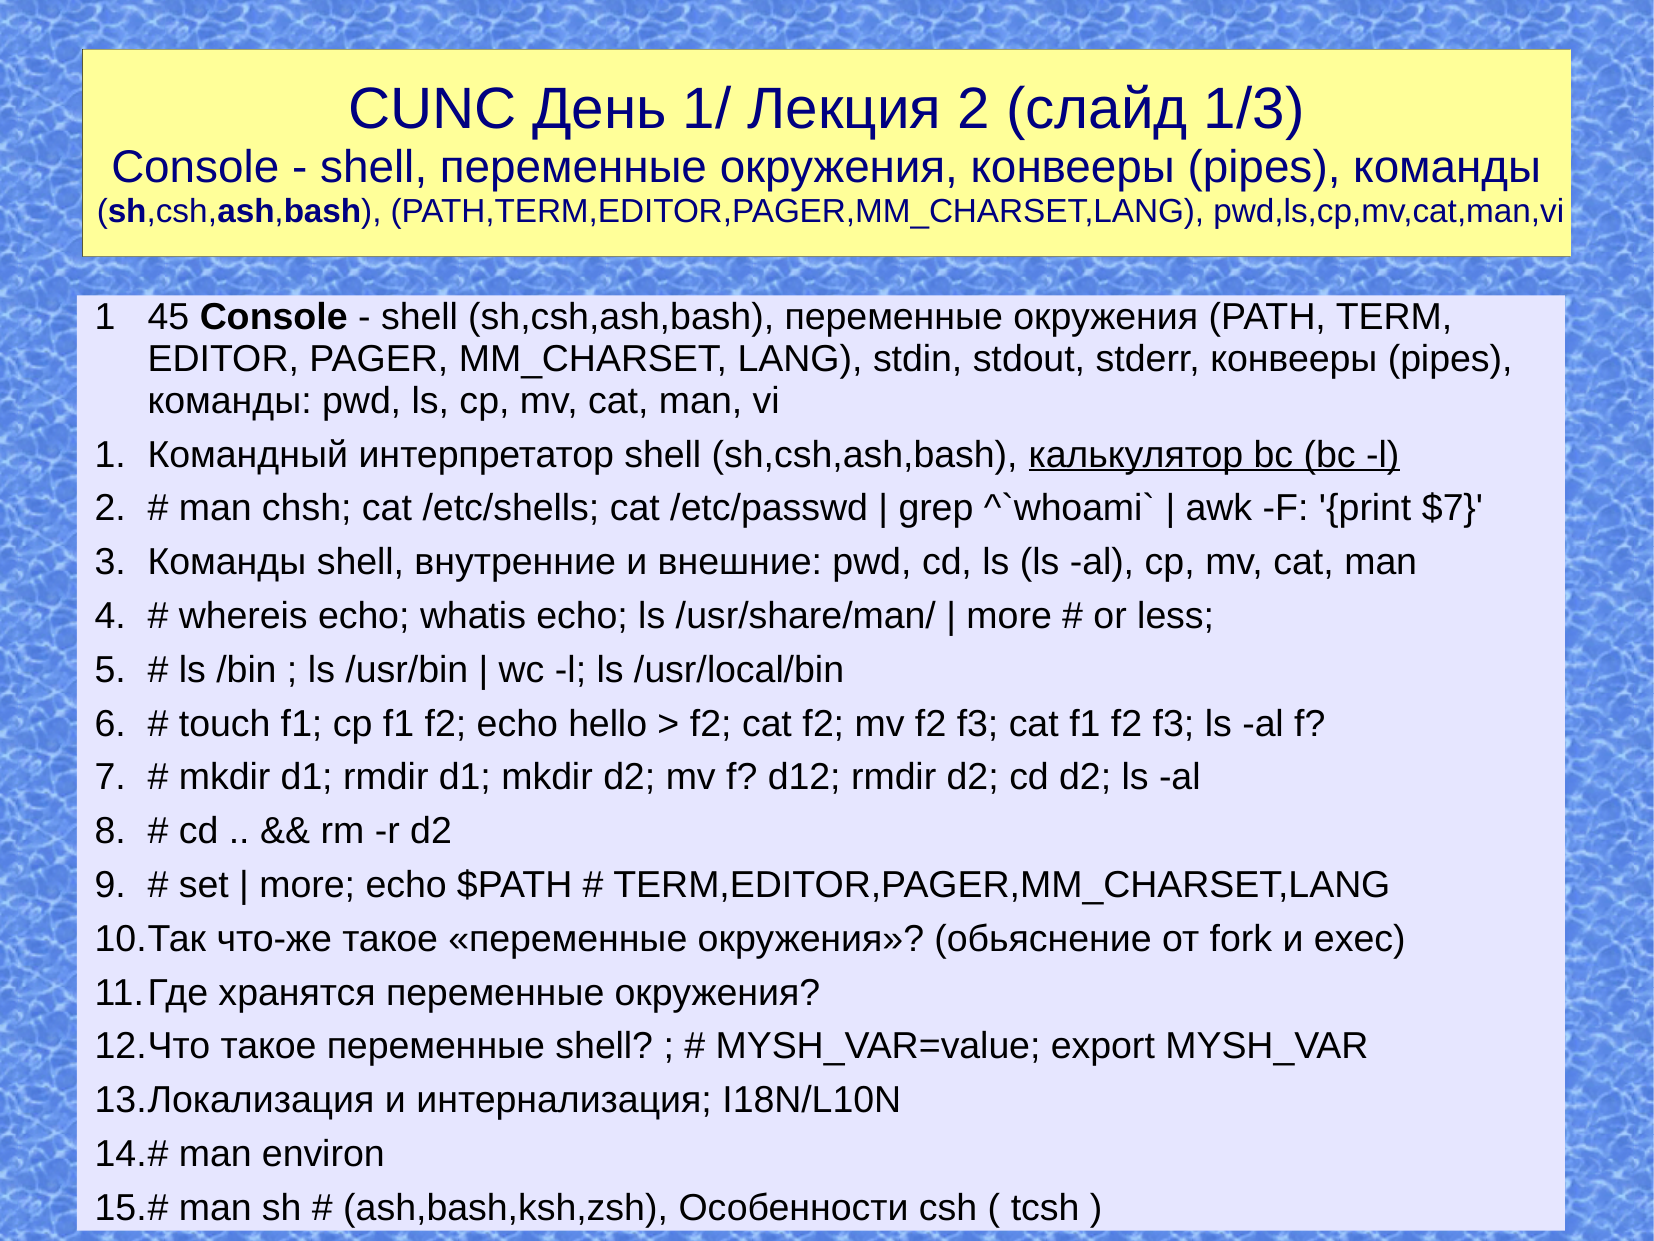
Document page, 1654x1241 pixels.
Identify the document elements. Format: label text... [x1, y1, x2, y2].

title CUNC День 1/ Лекция 2 (слайд 1/3) Console - shell, переменные окружения, конвееры (pipes), команды (sh,csh,ash,bash), (PATH,TERM,EDITOR,PAGER,MM_CHARSET,LANG), pwd,ls,cp,mv,cat,man,vi [82, 49, 1571, 257]
picture [0, 0, 1654, 1241]
list 45 Console - shell (sh,csh,ash,bash), переменные окружения (PATH, TERM, EDITOR, PAGER, MM_CHARSET, LANG), stdin, stdout, stderr, конвееры (pipes), команды: pwd, ls, cp, mv, cat, man, vi Командный интерпретатор shell (sh,csh,ash,bash), калькулятор bc (bc -l) # man chsh; cat /etc/shells; cat /etc/passwd | grep ^`whoami` | awk -F: '{print $7}' Команды shell, внутренние и внешние: pwd, cd, ls (ls -al), cp, mv, cat, man # whereis echo; whatis echo; ls /usr/share/man/ | more # or less; # ls /bin ; ls /usr/bin | wc -l; ls /usr/local/bin # touch f1; cp f1 f2; echo hello > f2; cat f2; mv f2 f3; cat f1 f2 f3; ls -al f? # mkdir d1; rmdir d1; mkdir d2; mv f? d12; rmdir d2; cd d2; ls -al # cd .. && rm -r d2 # set | more; echo $PATH # TERM,EDITOR,PAGER,MM_CHARSET,LANG Так что-же такое «переменные окружения»? (обьяснение от fork и exec) Где хранятся переменные окружения? Что такое переменные shell? ; # MYSH_VAR=value; export MYSH_VAR Локализация и интернализация; I18N/L10N # man environ # man sh # (ash,bash,ksh,zsh), Особенности csh ( tcsh ) [76, 295, 1565, 1231]
